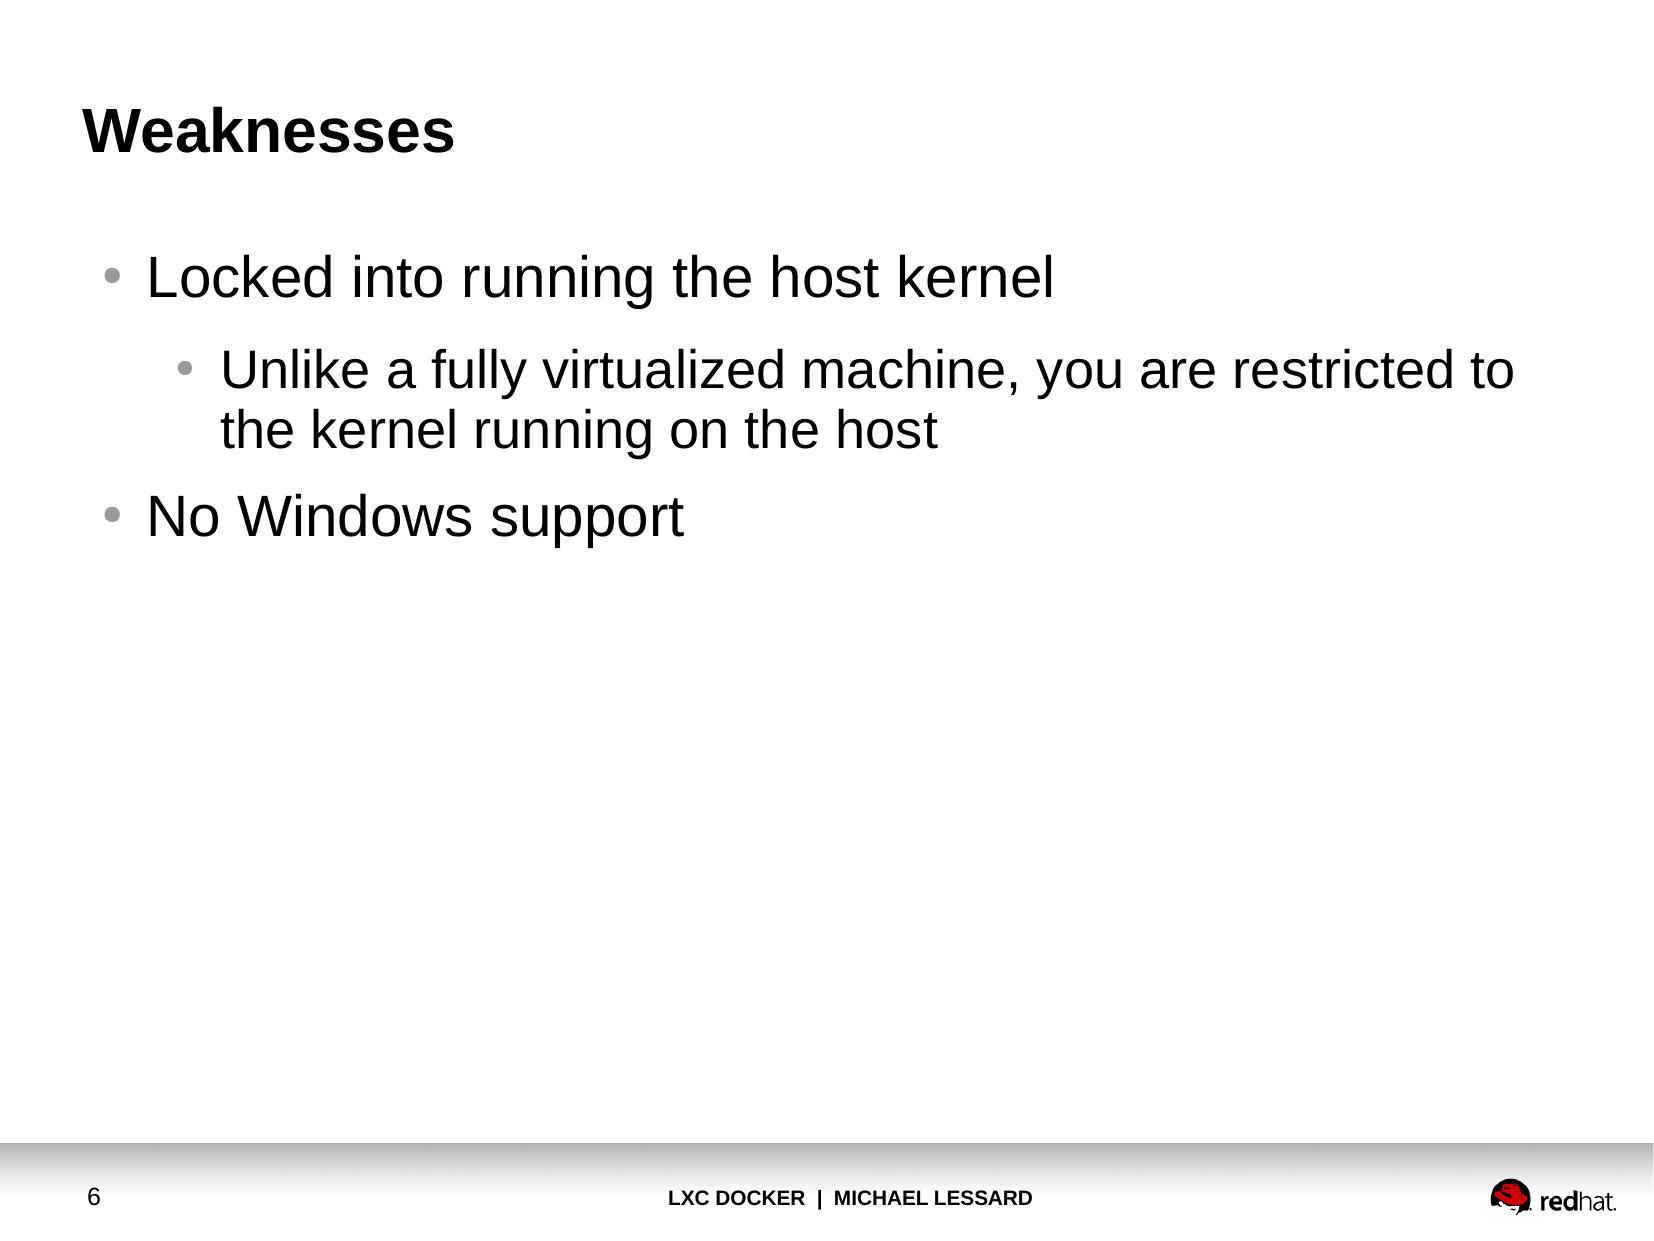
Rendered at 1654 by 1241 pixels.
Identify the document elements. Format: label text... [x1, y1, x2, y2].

list Locked into running the host kernel Unlike a fully virtualized machine, you are restricted to the kernel running on the host No Windows support [86, 244, 1576, 1039]
title Weaknesses [82, 37, 1571, 226]
picture [0, 1143, 1654, 1241]
